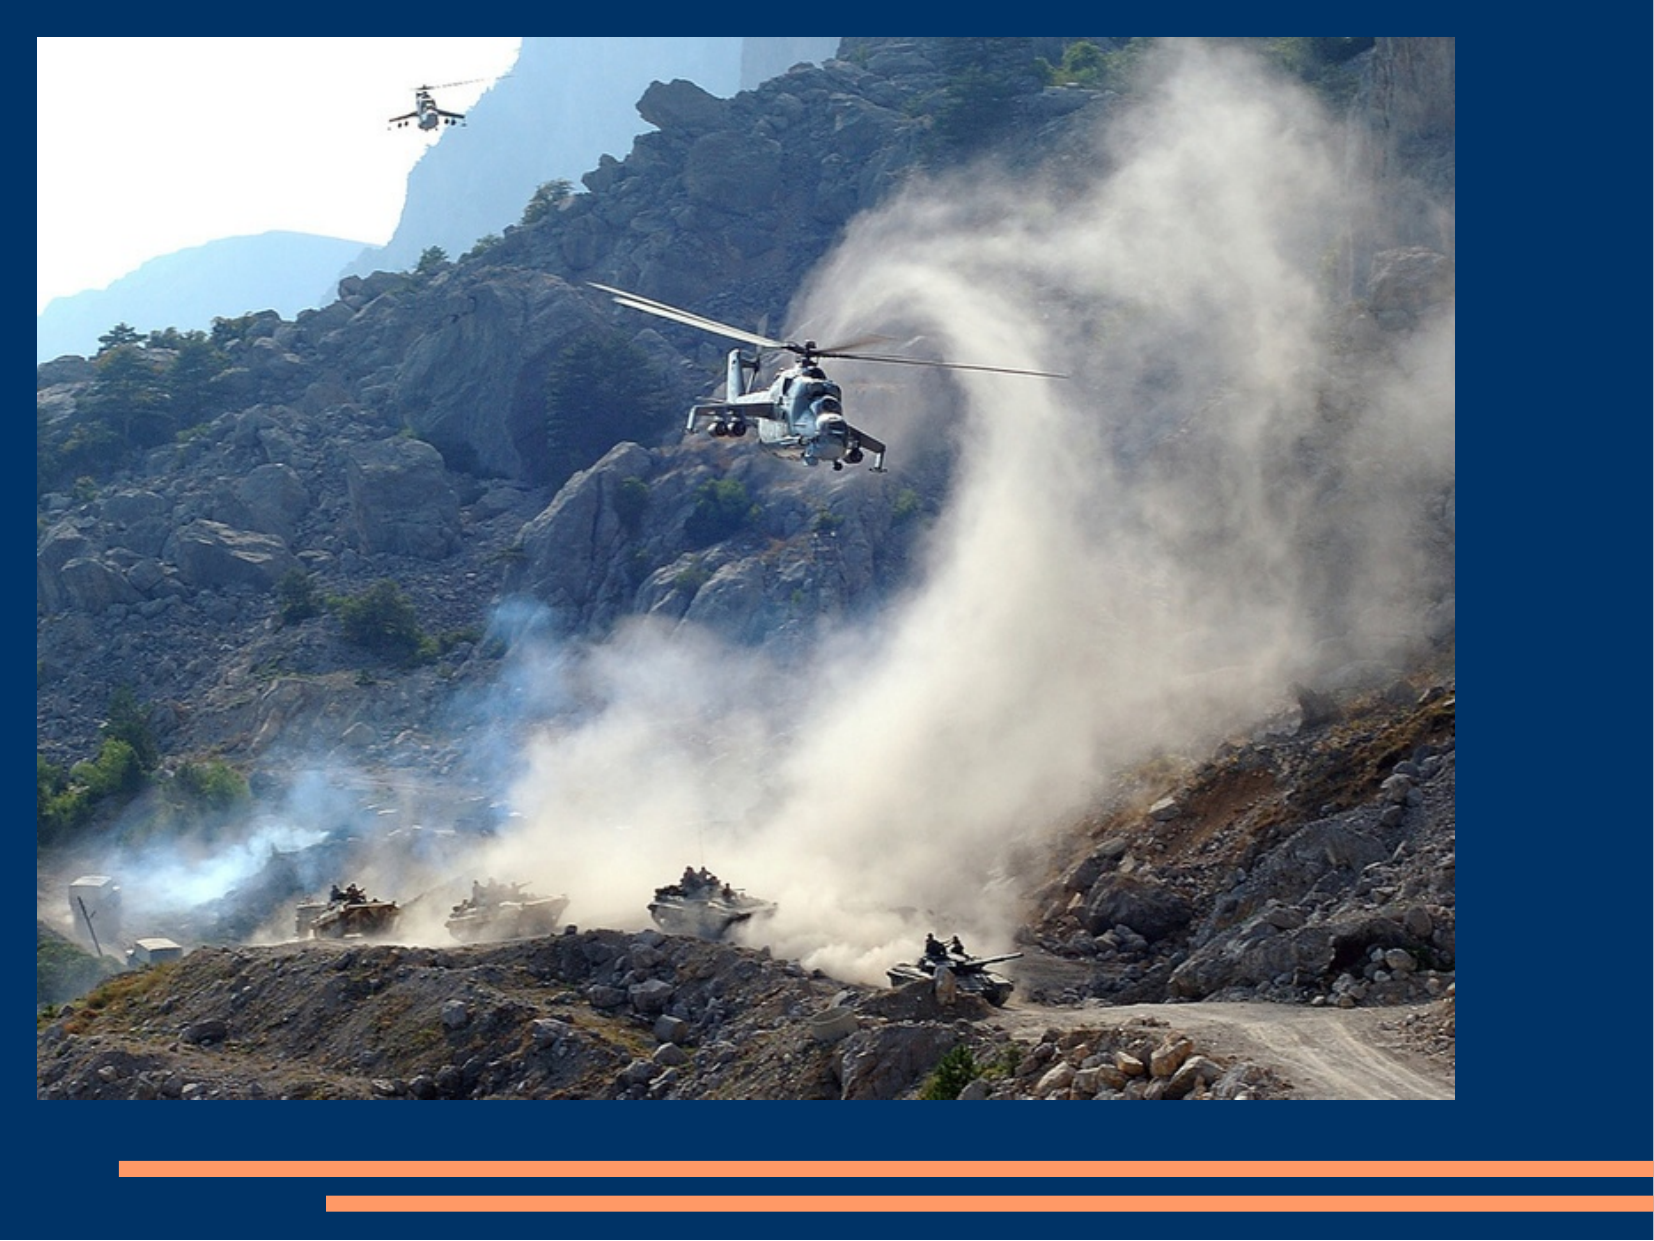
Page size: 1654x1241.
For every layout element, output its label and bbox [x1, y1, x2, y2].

picture [37, 37, 1455, 1100]
